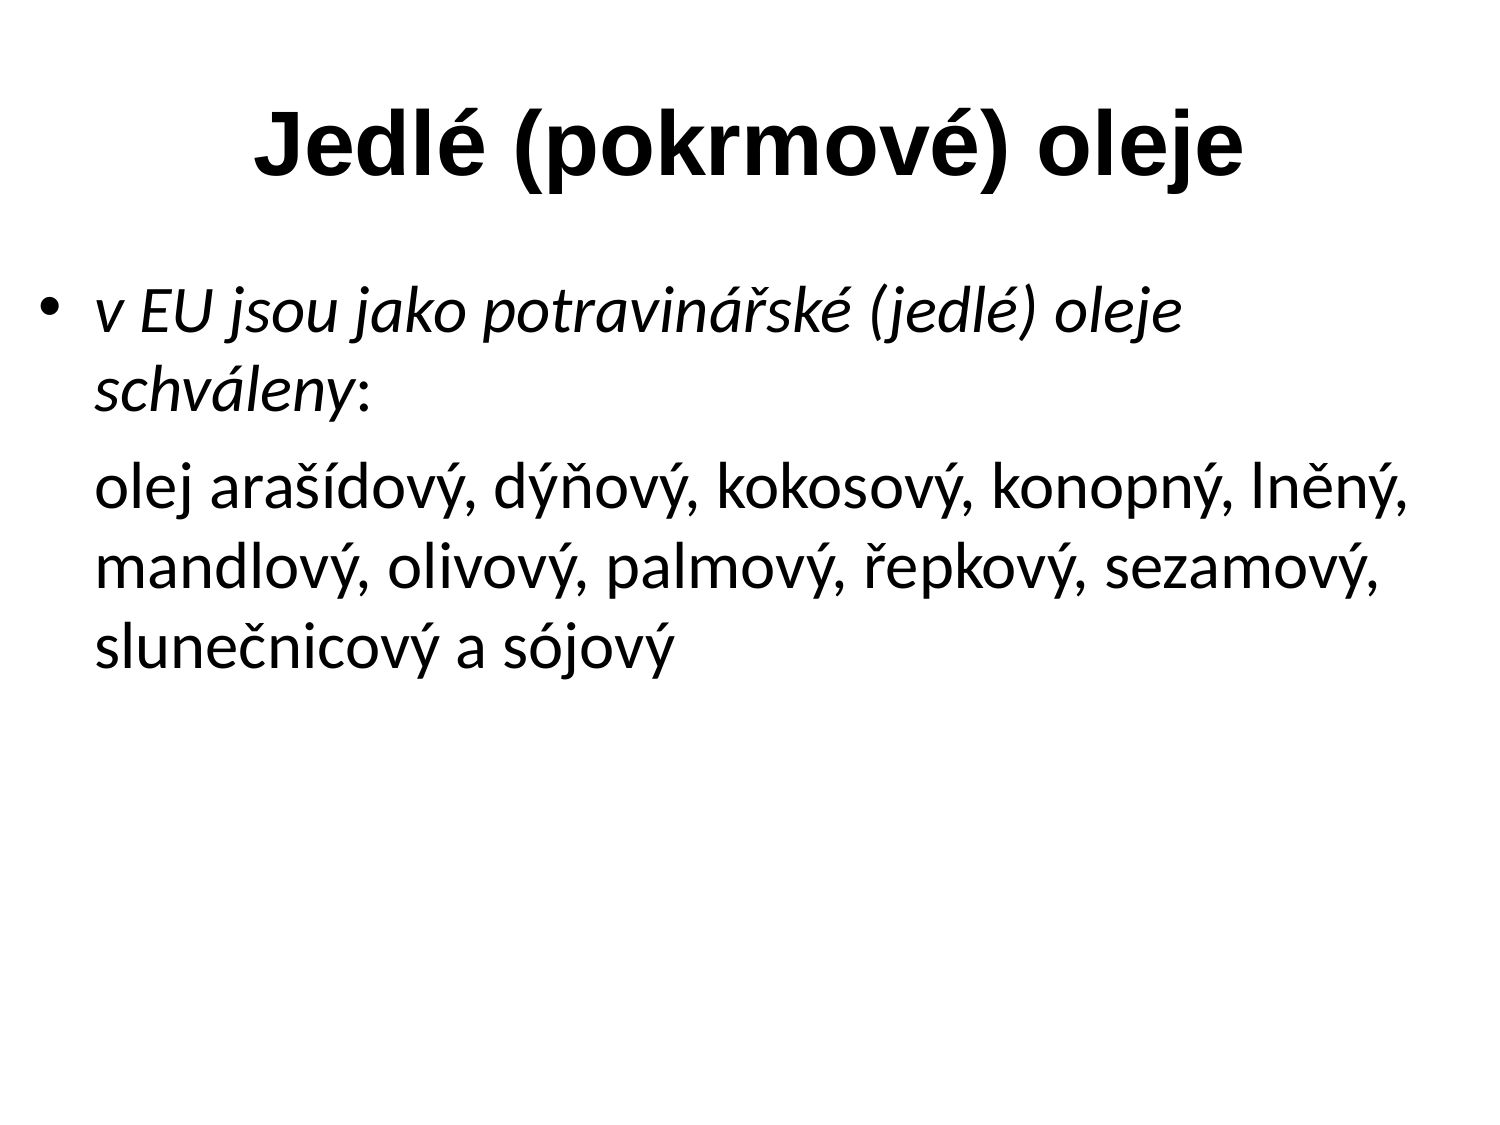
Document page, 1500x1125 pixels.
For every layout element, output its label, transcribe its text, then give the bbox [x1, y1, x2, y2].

list v EU jsou jako potravinářské (jedlé) oleje schváleny: olej arašídový, dýňový, kokosový, konopný, lněný, mandlový, olivový, palmový, řepkový, sezamový, slunečnicový a sójový [23, 257, 1477, 1010]
title Jedlé (pokrmové) oleje [75, 45, 1426, 233]
